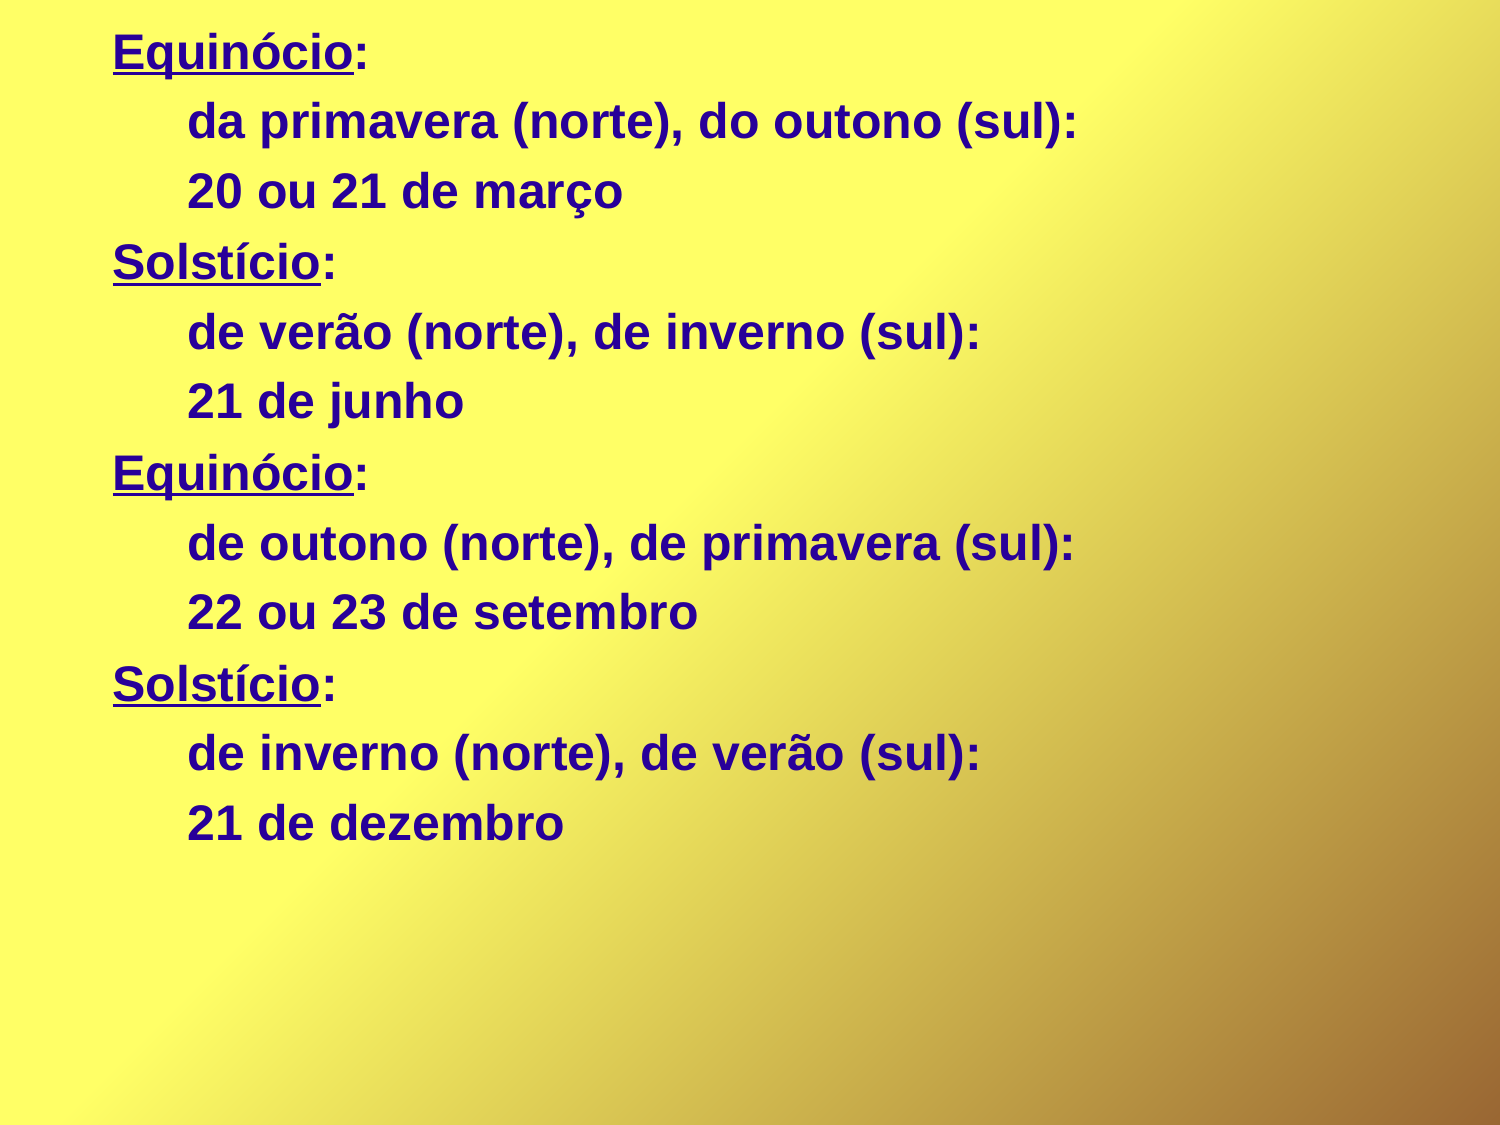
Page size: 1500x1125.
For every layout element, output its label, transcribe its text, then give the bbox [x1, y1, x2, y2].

list Equinócio: da primavera (norte), do outono (sul): 20 ou 21 de março Solstício: de verão (norte), de inverno (sul): 21 de junho Equinócio: de outono (norte), de primavera (sul): 22 ou 23 de setembro Solstício: de inverno (norte), de verão (sul): 21 de dezembro [112, 24, 1387, 1125]
